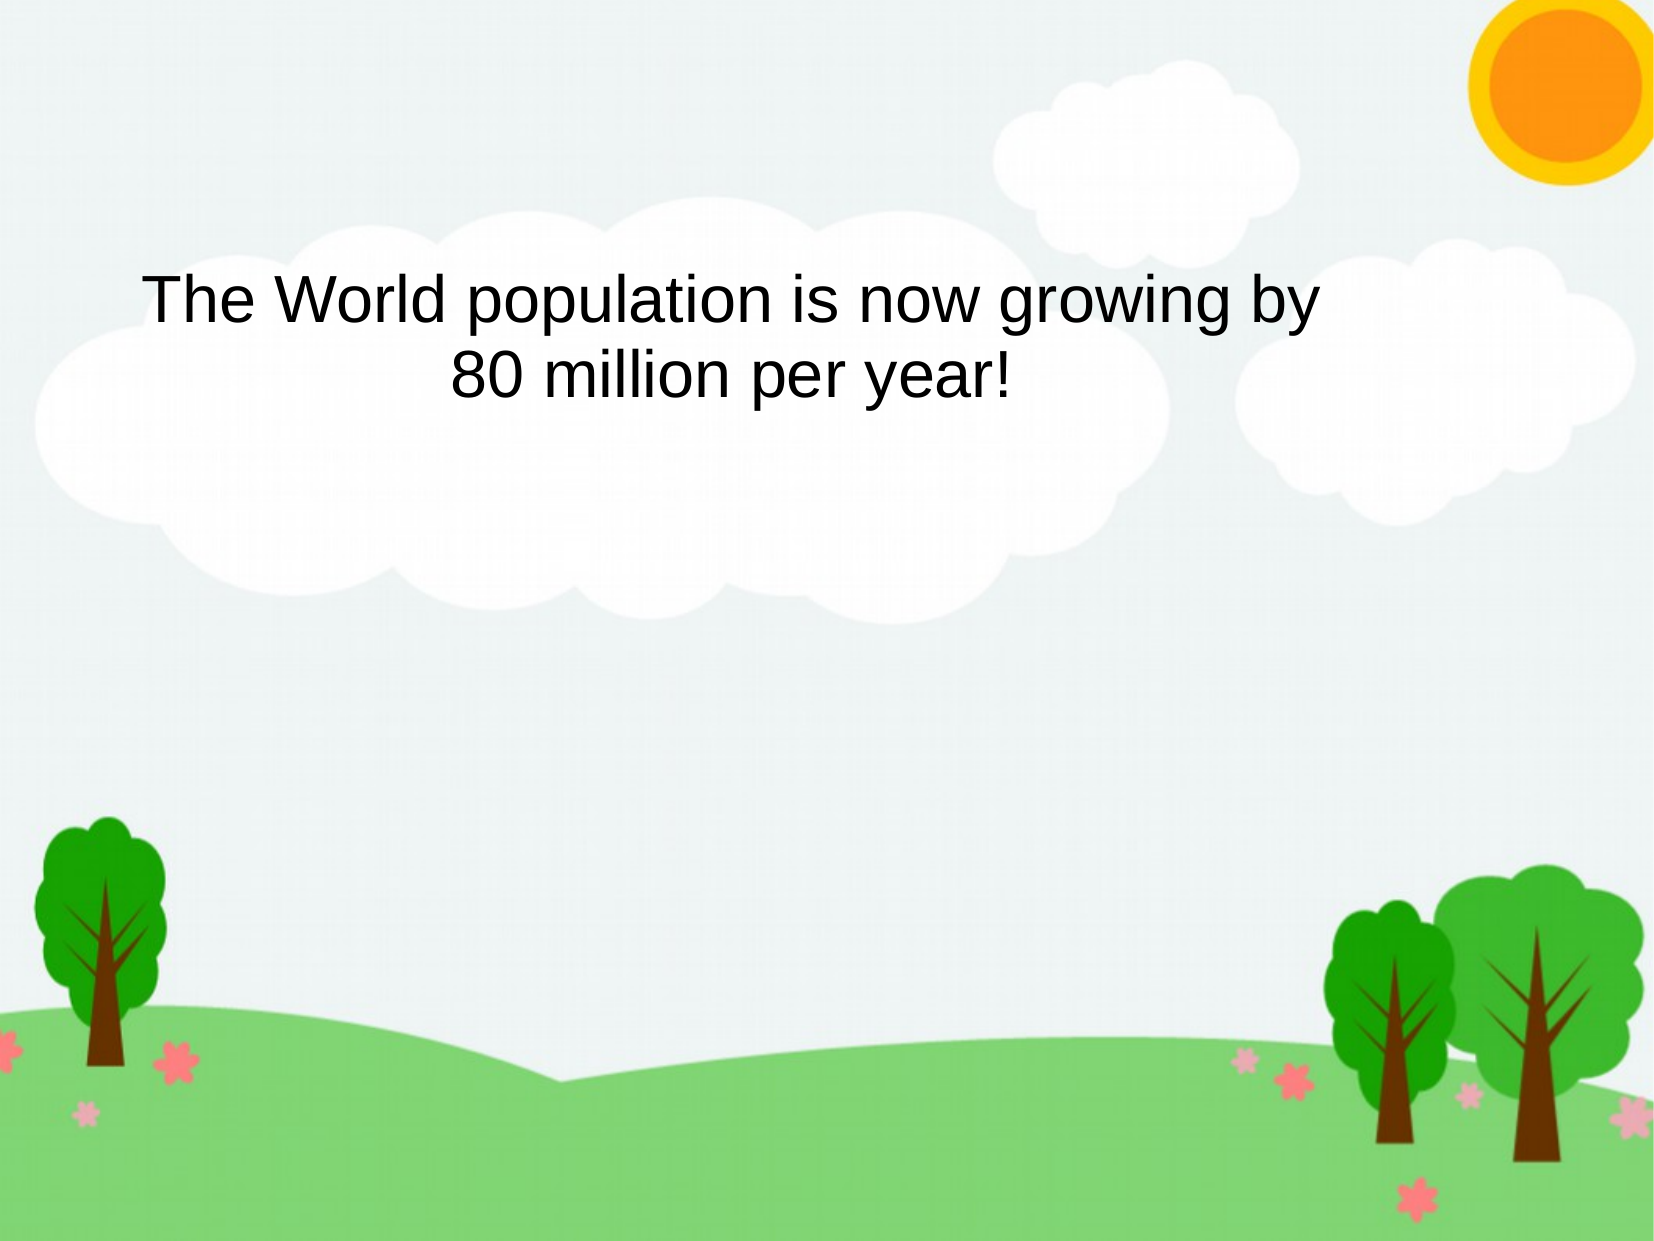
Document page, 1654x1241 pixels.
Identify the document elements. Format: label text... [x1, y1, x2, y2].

subtitle The World population is now growing by 80 million per year! [116, 177, 1347, 646]
picture [0, 0, 1654, 1241]
